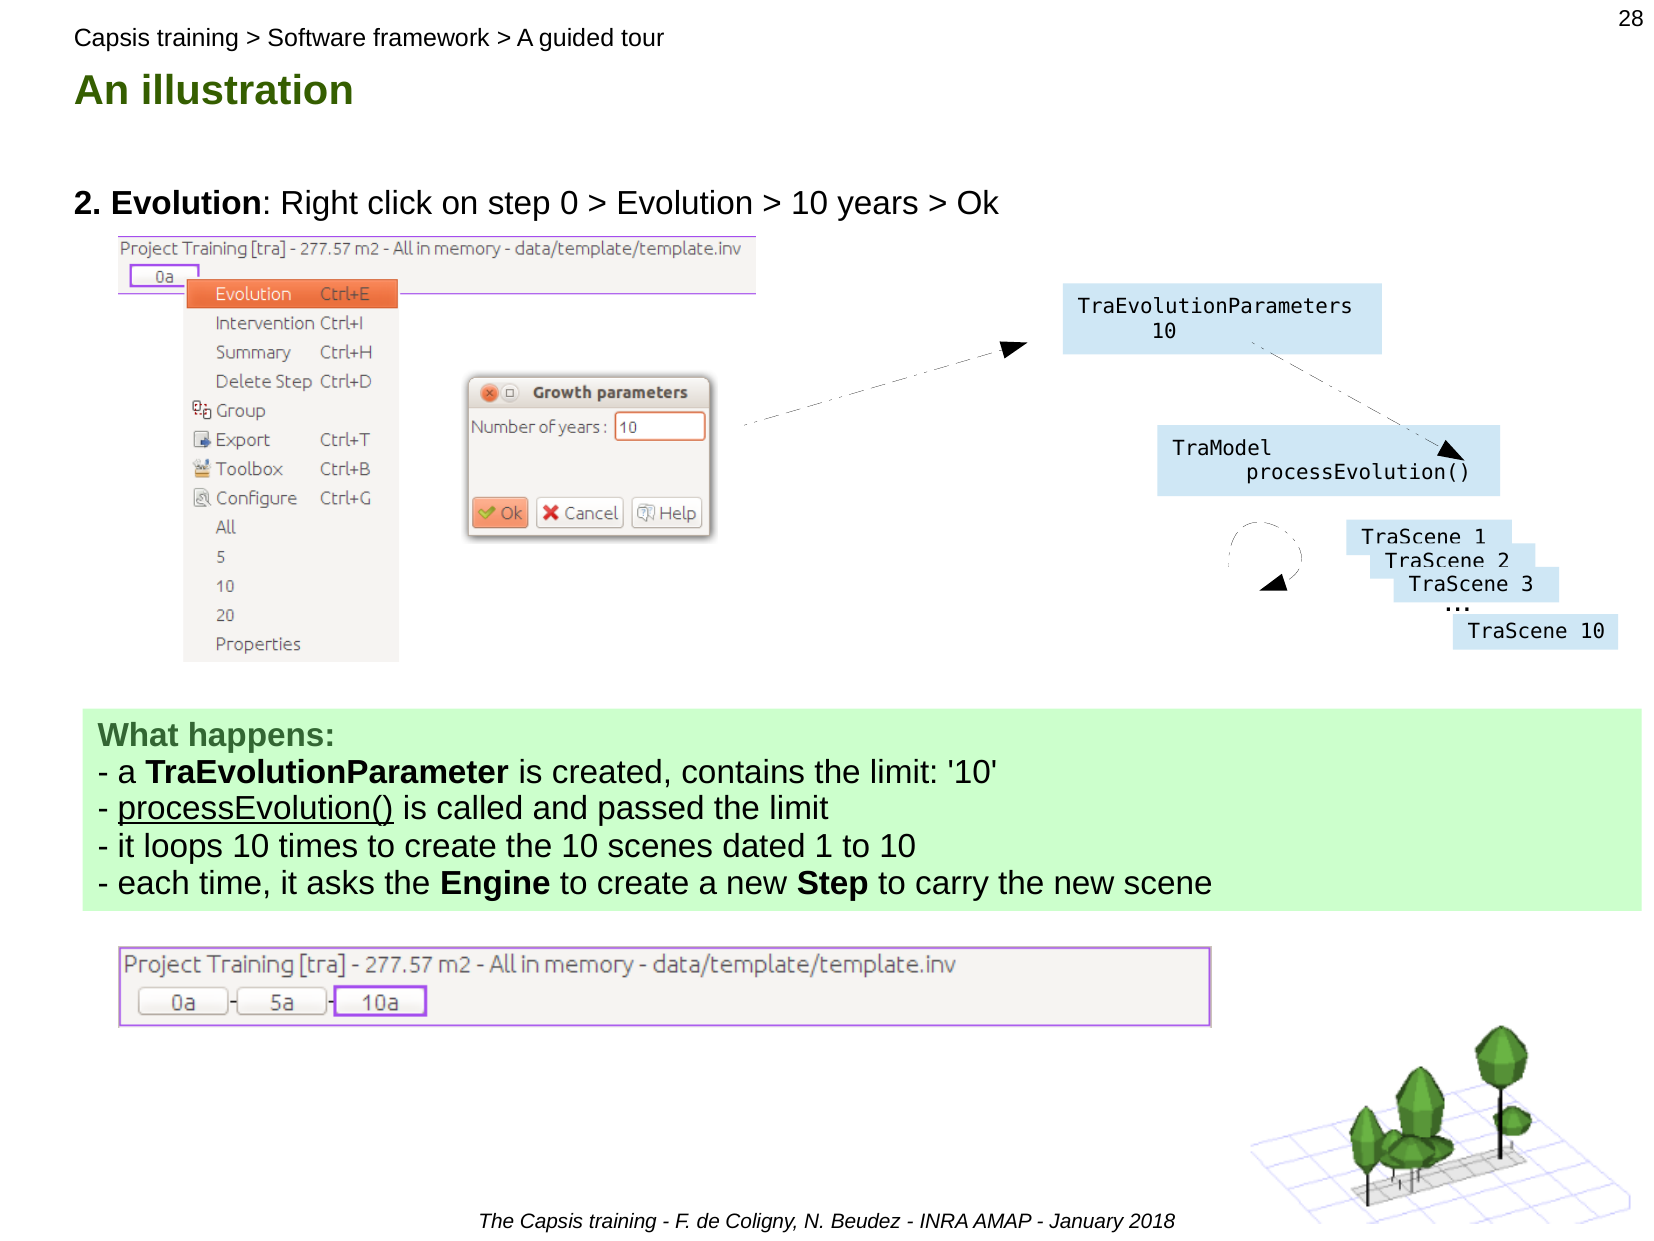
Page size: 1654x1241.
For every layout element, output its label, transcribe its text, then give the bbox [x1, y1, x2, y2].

text_box An illustration [59, 59, 1016, 121]
picture [118, 236, 756, 662]
text_box ... [1429, 573, 1501, 626]
text_box TraScene 10 [1452, 614, 1619, 650]
text_box 2. Evolution: Right click on step 0 > Evolution > 10 years > Ok [59, 177, 1099, 230]
text_box Capsis training > Software framework > A guided tour [59, 16, 1004, 59]
picture [1240, 1015, 1637, 1202]
picture [118, 946, 1212, 1028]
text_box TraScene 2 [1370, 543, 1536, 579]
text_box TraEvolutionParameters 10 [1062, 283, 1382, 355]
text_box TraScene 3 [1393, 566, 1560, 603]
text_box The Capsis training - F. de Coligny, N. Beudez - INRA AMAP - January 2018 [0, 1202, 1654, 1241]
text_box TraModel processEvolution() [1157, 425, 1501, 497]
text_box TraScene 1 [1346, 519, 1512, 556]
text_box What happens: - a TraEvolutionParameter is created, contains the limit: '10' - processEvolution() is called and passed the limit - it loops 10 times to create the 10 scenes dated 1 to 10 - each time, it asks the Engine to create a new Step to carry the new scene [82, 708, 1642, 911]
